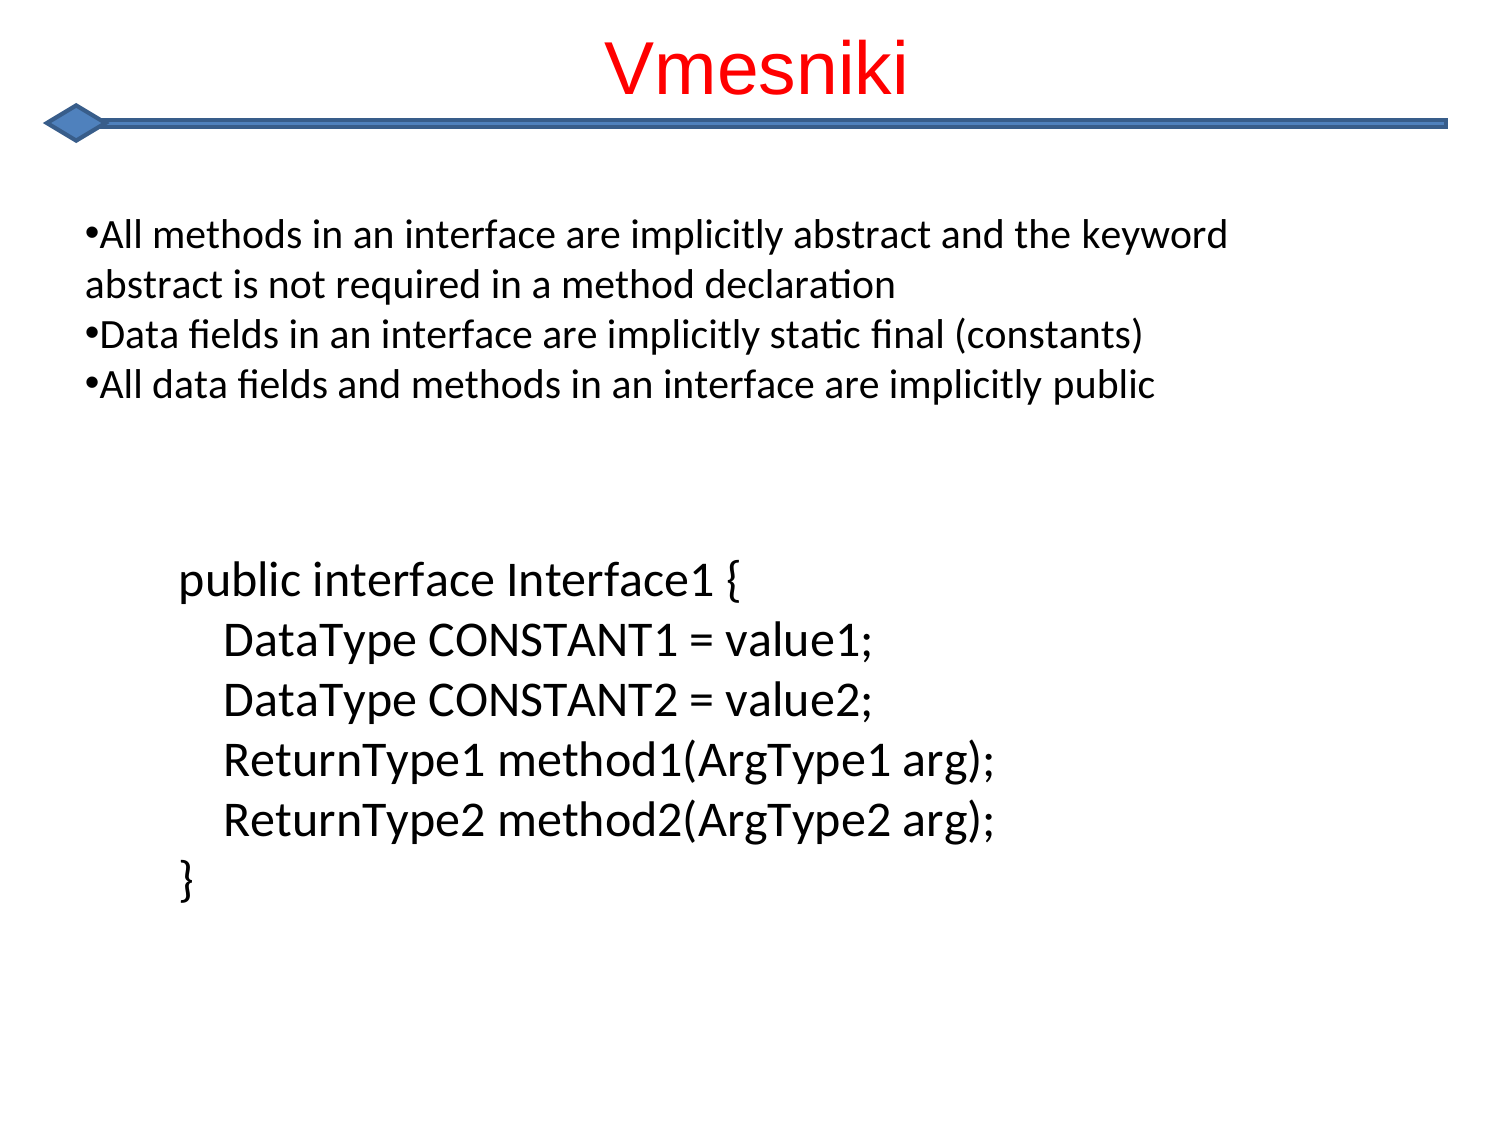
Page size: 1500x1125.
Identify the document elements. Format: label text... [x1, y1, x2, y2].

text_box public interface Interface1 { DataType CONSTANT1 = value1; DataType CONSTANT2 = value2; ReturnType1 method1(ArgType1 arg); ReturnType2 method2(ArgType2 arg); } [164, 538, 1348, 915]
title Vmesniki [82, 0, 1433, 129]
text_box All methods in an interface are implicitly abstract and the keyword abstract is not required in a method declaration Data fields in an interface are implicitly static final (constants) All data fields and methods in an interface are implicitly public [70, 199, 1372, 415]
